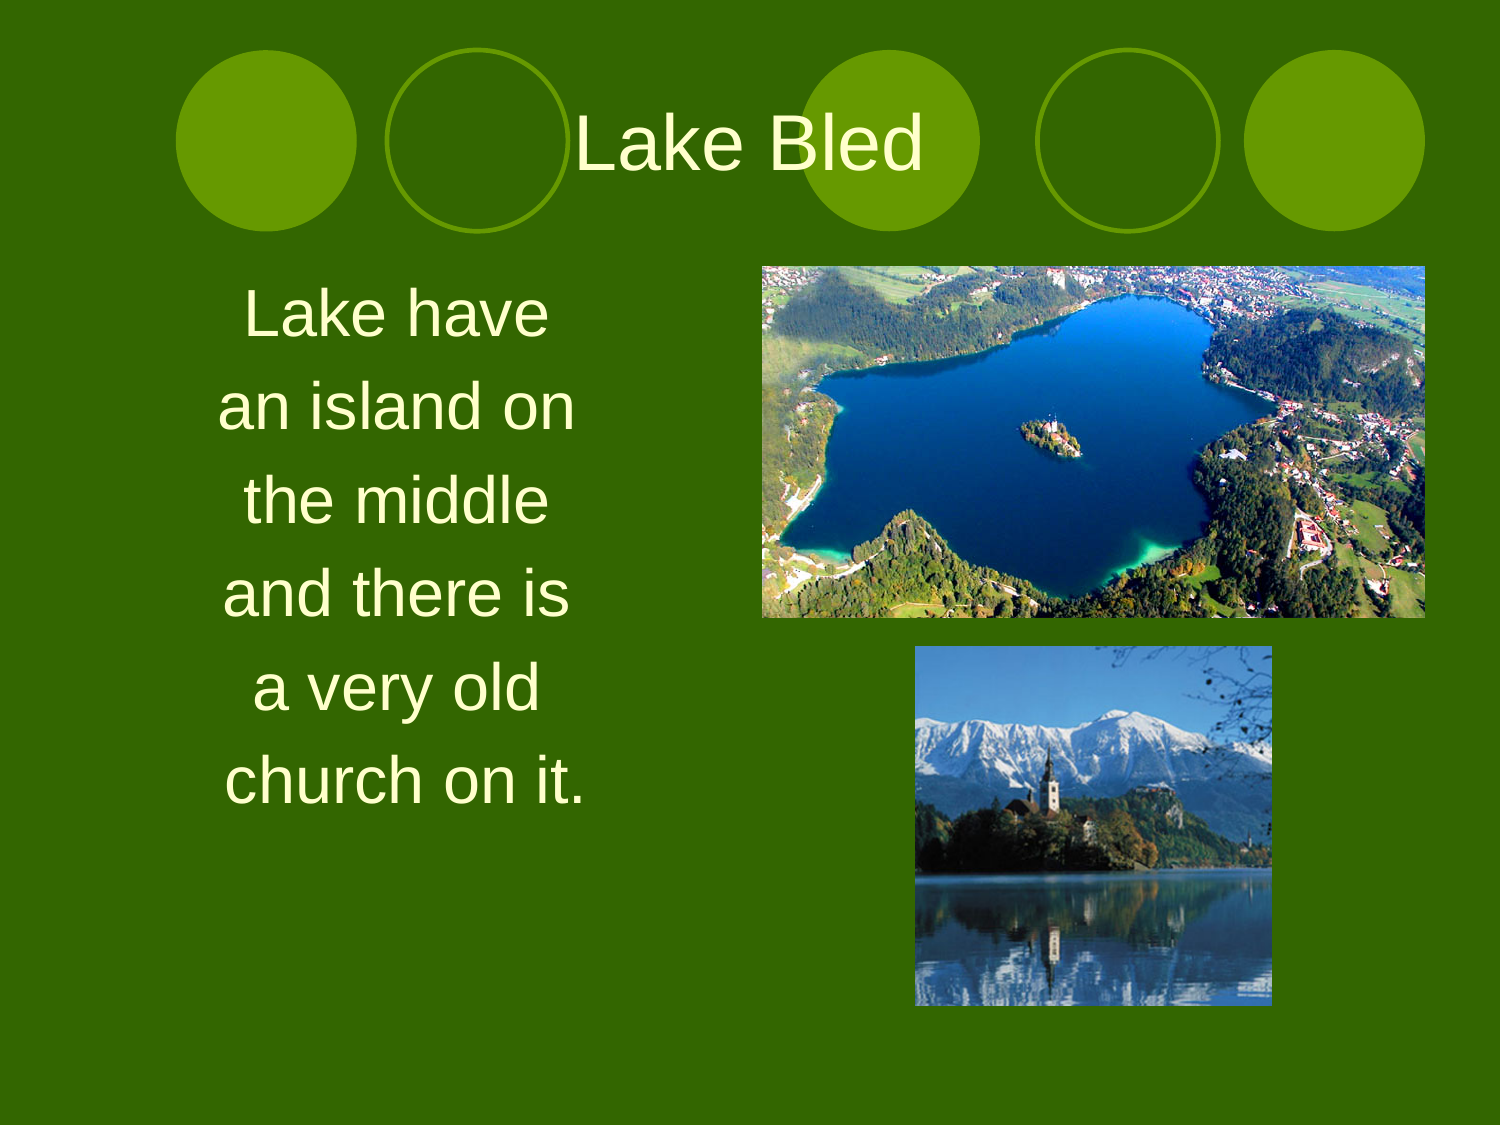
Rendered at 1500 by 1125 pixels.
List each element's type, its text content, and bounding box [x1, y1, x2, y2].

picture [762, 266, 1425, 618]
list Lake have an island on the middle and there is a very old church on it. [75, 262, 738, 1006]
title Lake Bled [75, 45, 1425, 233]
picture [915, 646, 1272, 1006]
